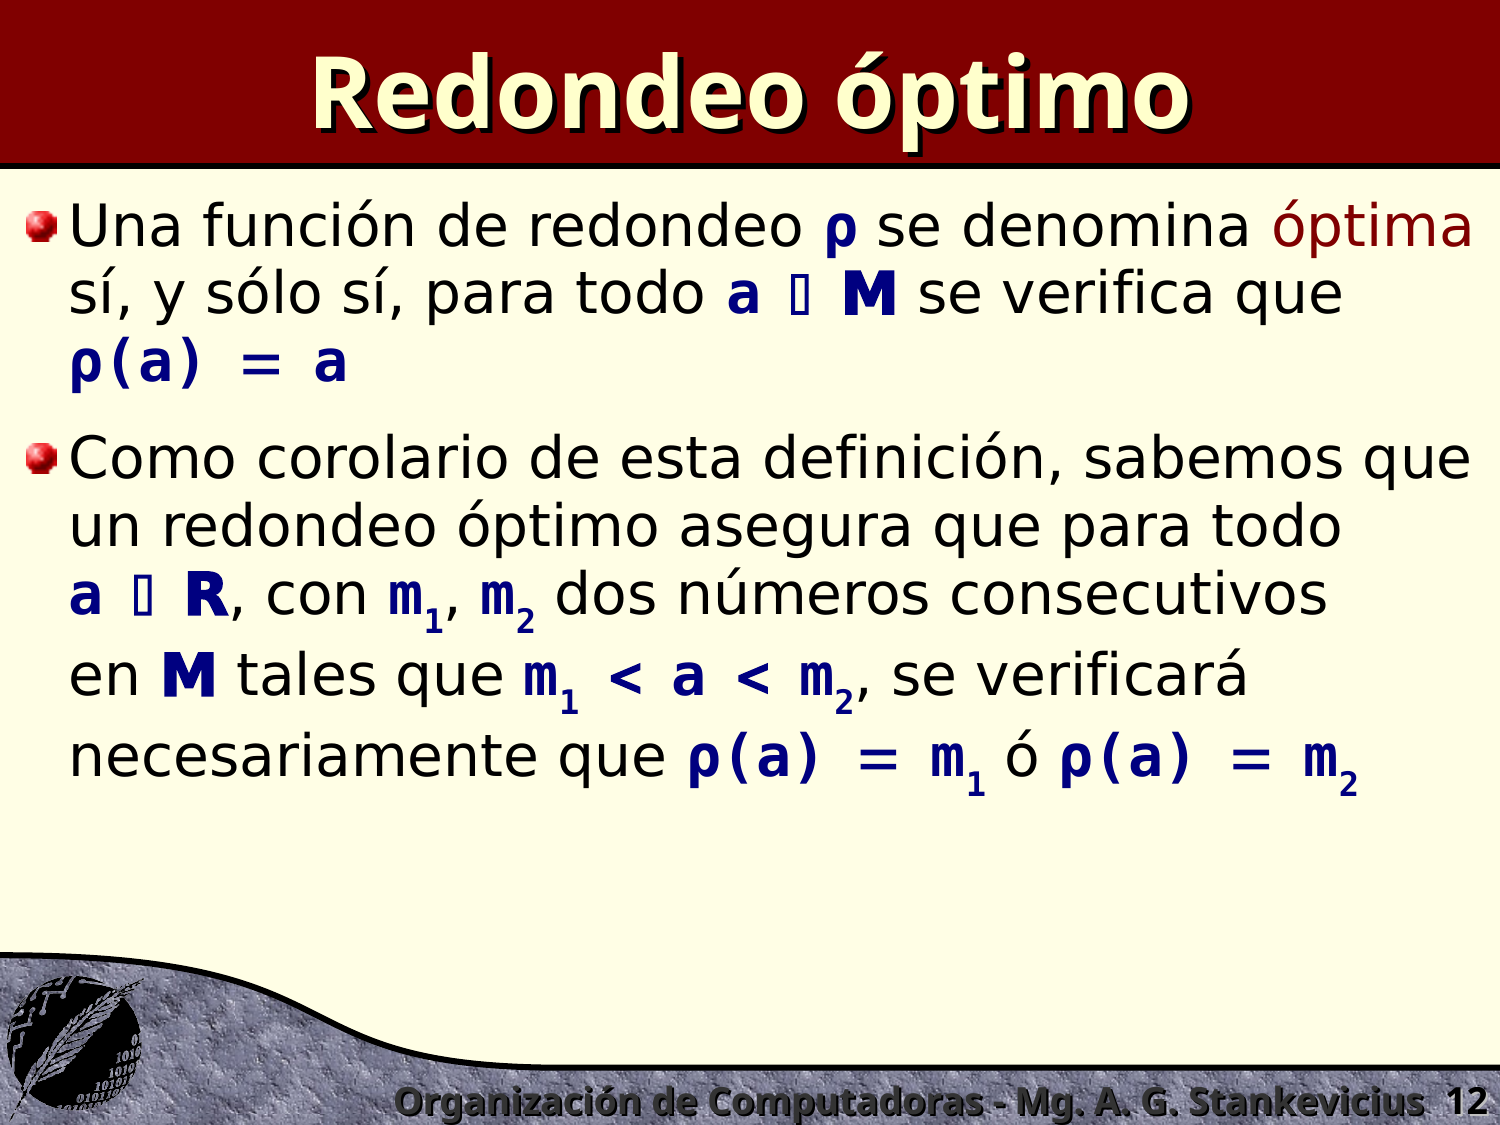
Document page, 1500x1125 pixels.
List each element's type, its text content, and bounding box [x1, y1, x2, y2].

picture [802, 1100, 806, 1110]
title Redondeo óptimo [15, 5, 1485, 160]
picture [1058, 1100, 1065, 1110]
picture [448, 1100, 455, 1110]
list Una función de redondeo ρ se denomina óptima sí, y sólo sí, para todo a  M se verifica que ρ(a) = a Como corolario de esta definición, sabemos que un redondeo óptimo asegura que para todo a  R, con m1, m2 dos números consecutivos en M tales que m1 < a < m2, se verificará necesariamente que ρ(a) = m1 ó ρ(a) = m2 [11, 192, 1486, 935]
picture [0, 959, 1500, 1125]
